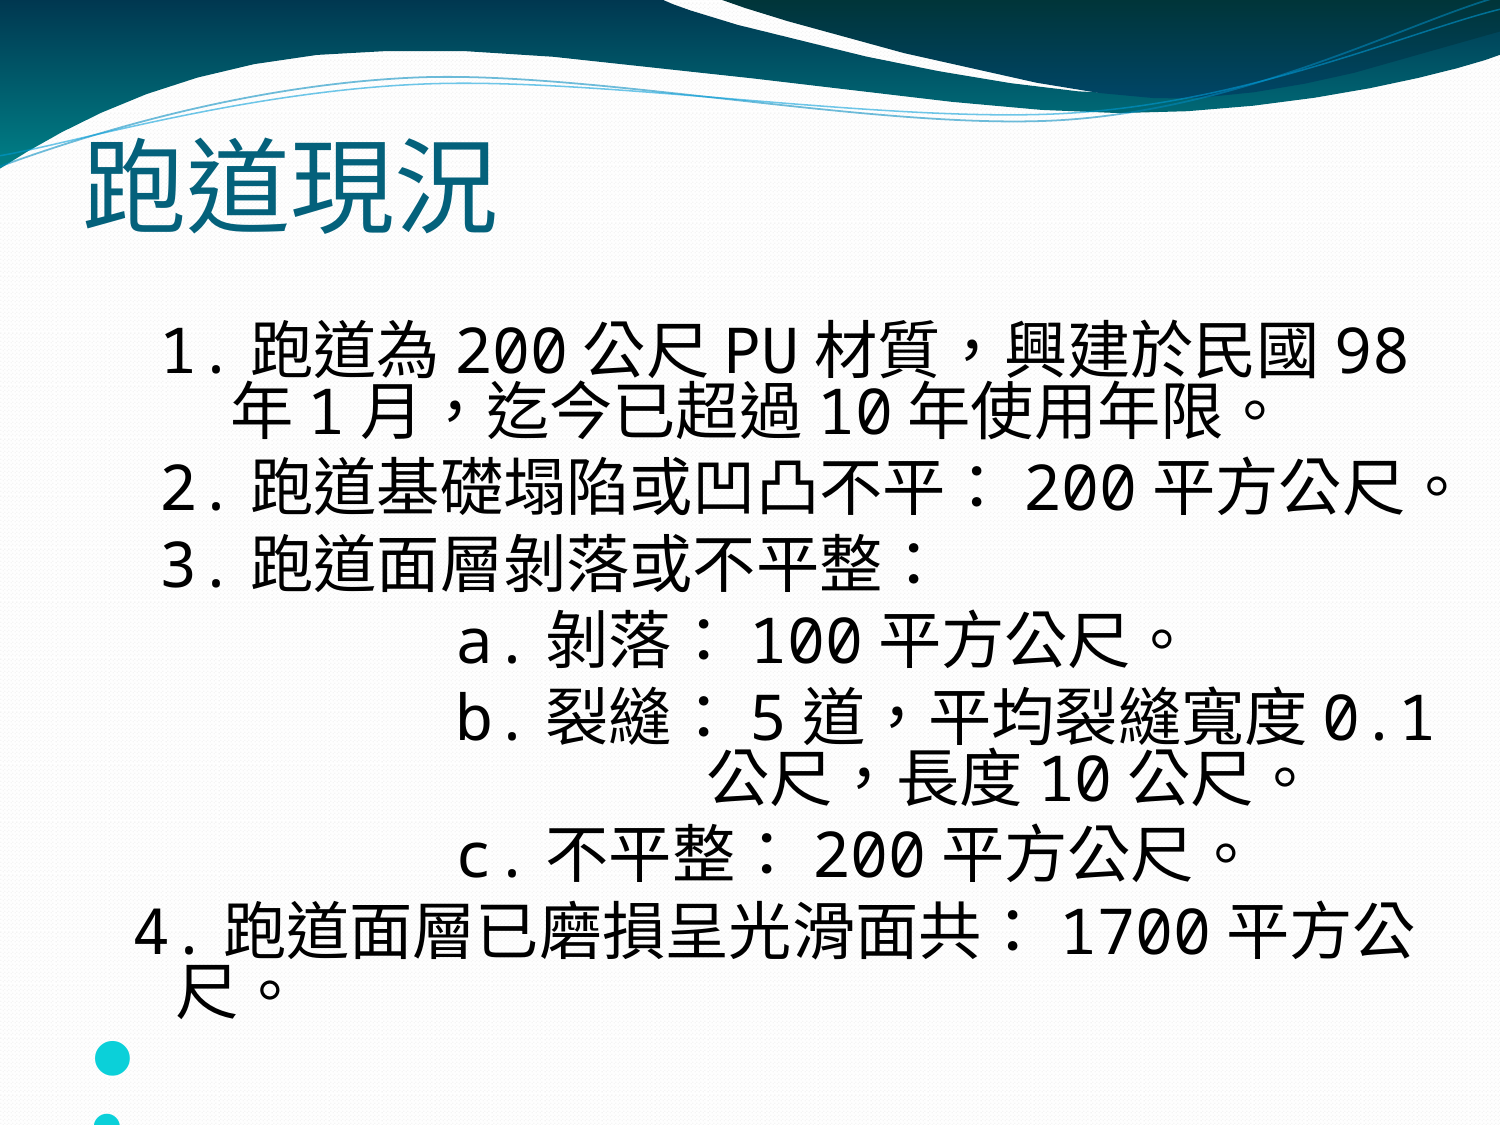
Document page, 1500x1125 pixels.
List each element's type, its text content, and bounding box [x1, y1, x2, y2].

list 1.跑道為200公尺PU材質，興建於民國98年1月，迄今已超過10年使用年限。 2.跑道基礎塌陷或凹凸不平：200平方公尺。 3.跑道面層剝落或不平整： a.剝落：100平方公尺。 b.裂縫：5道，平均裂縫寬度0.1公尺，長度10公尺。 c.不平整：200平方公尺。 4.跑道面層已磨損呈光滑面共：1700平方公尺。 [75, 317, 1454, 1038]
title 跑道現況 [82, 58, 1433, 247]
